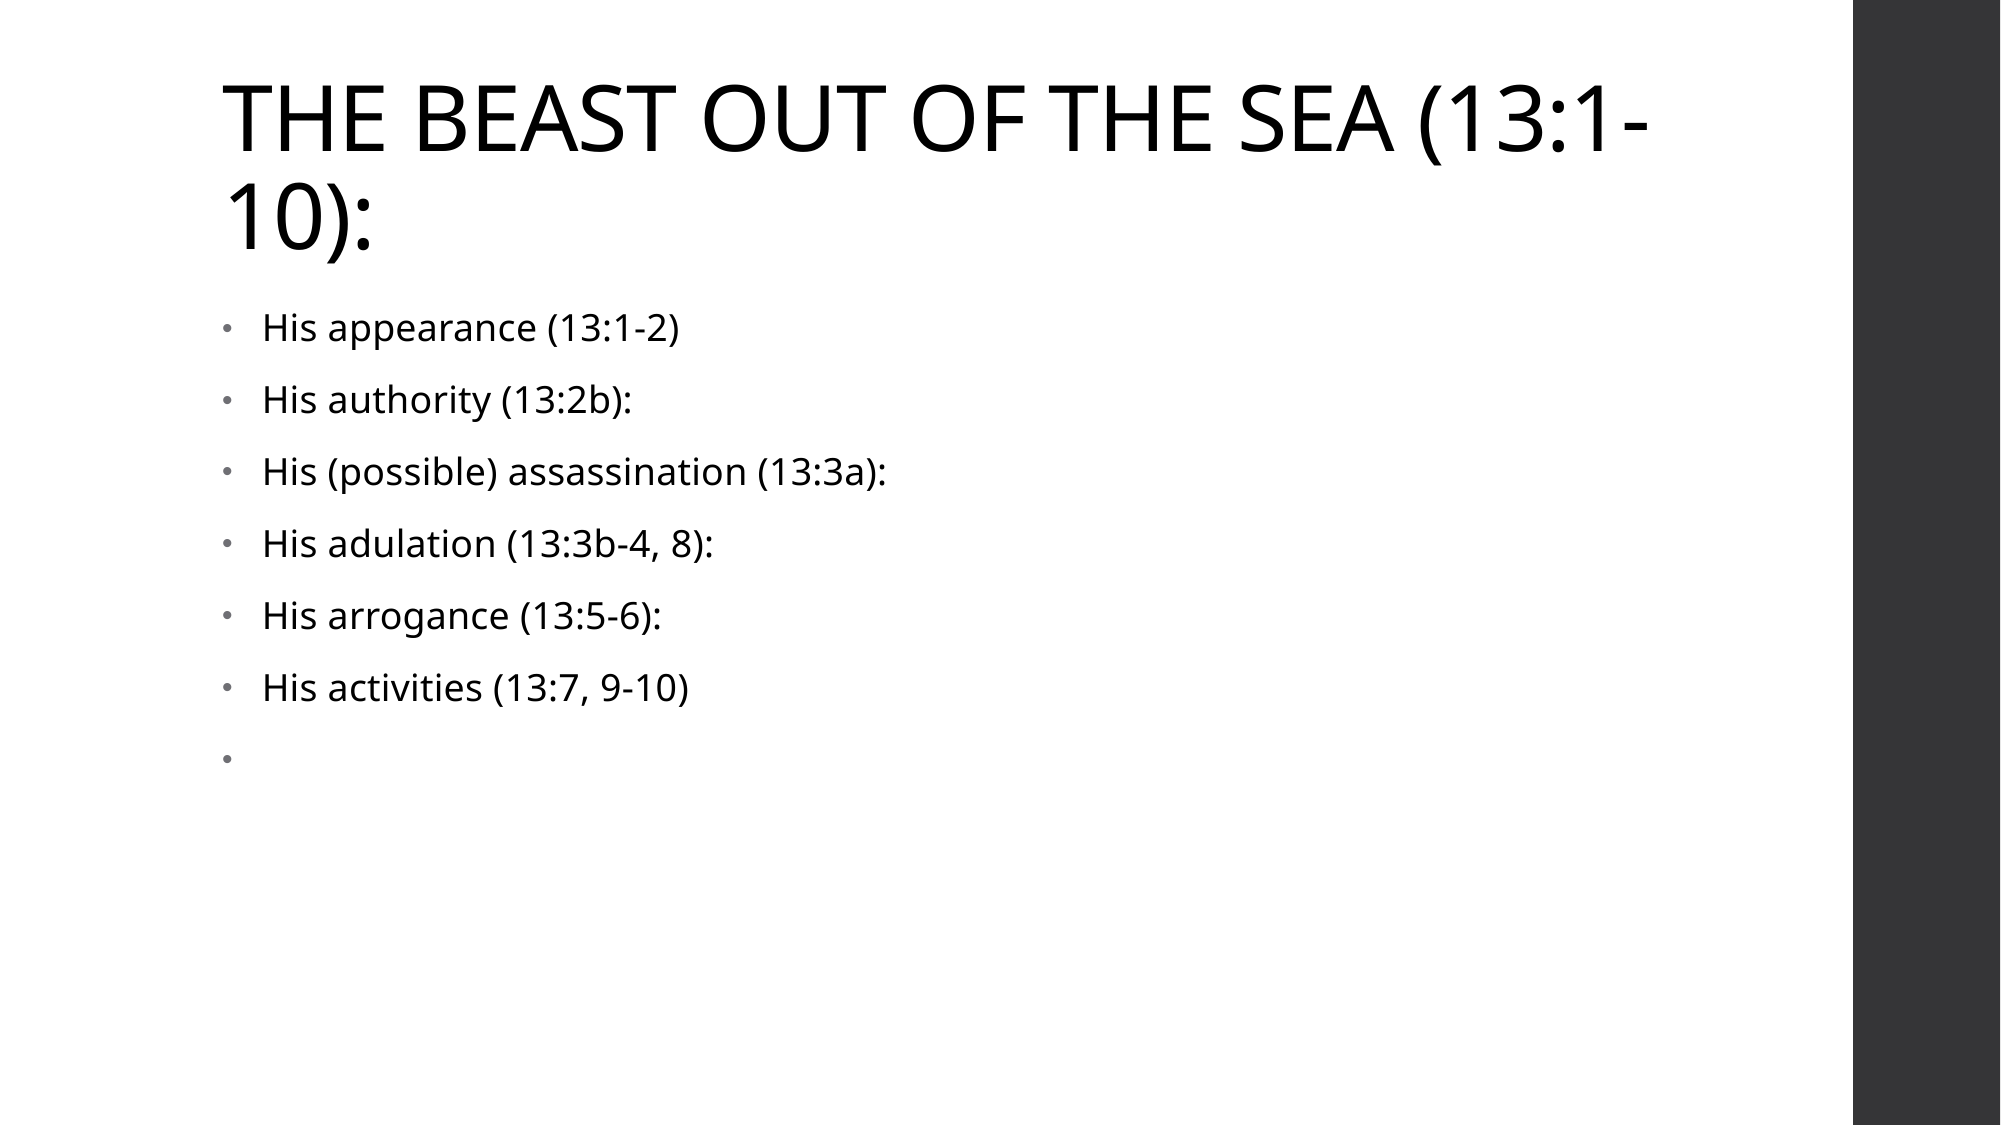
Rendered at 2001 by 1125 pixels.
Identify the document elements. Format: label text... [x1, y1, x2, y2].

list His appearance (13:1-2) His authority (13:2b): His (possible) assassination (13:3a): His adulation (13:3b-4, 8): His arrogance (13:5-6): His activities (13:7, 9-10) [206, 299, 1617, 1014]
title THE BEAST OUT OF THE SEA (13:1-10): [206, 60, 1797, 278]
